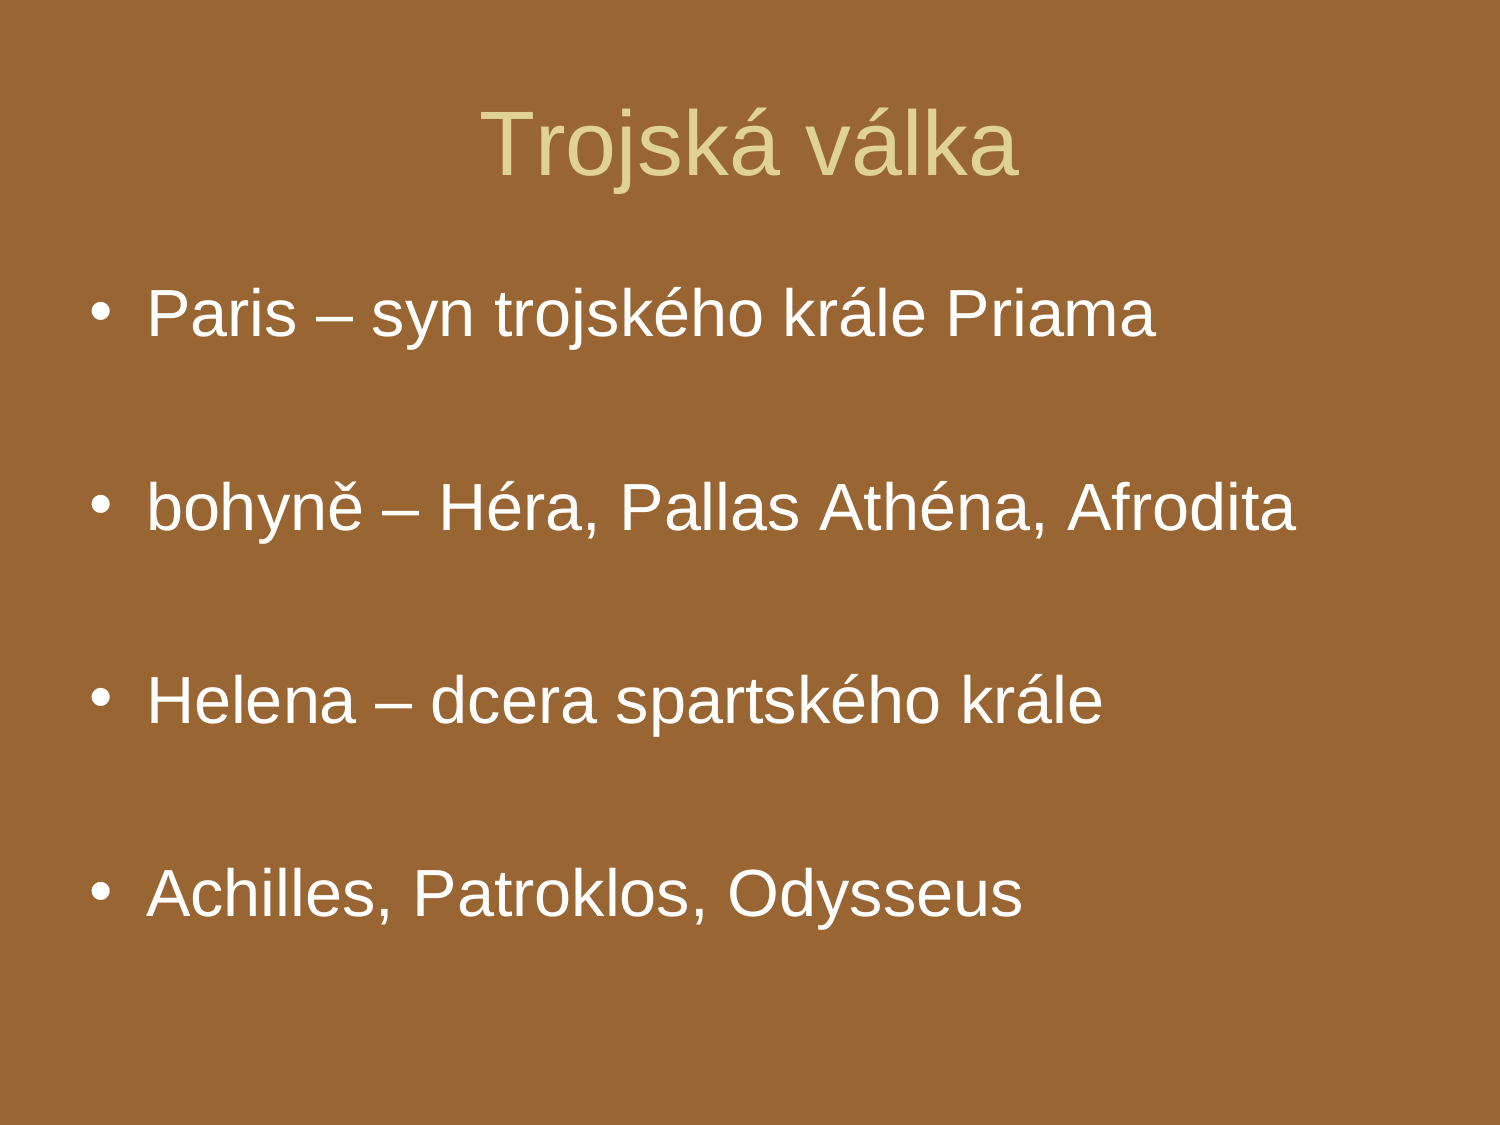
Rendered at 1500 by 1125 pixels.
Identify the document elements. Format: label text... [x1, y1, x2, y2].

list Paris – syn trojského krále Priama bohyně – Héra, Pallas Athéna, Afrodita Helena – dcera spartského krále Achilles, Patroklos, Odysseus [75, 262, 1426, 1005]
title Trojská válka [75, 45, 1426, 233]
